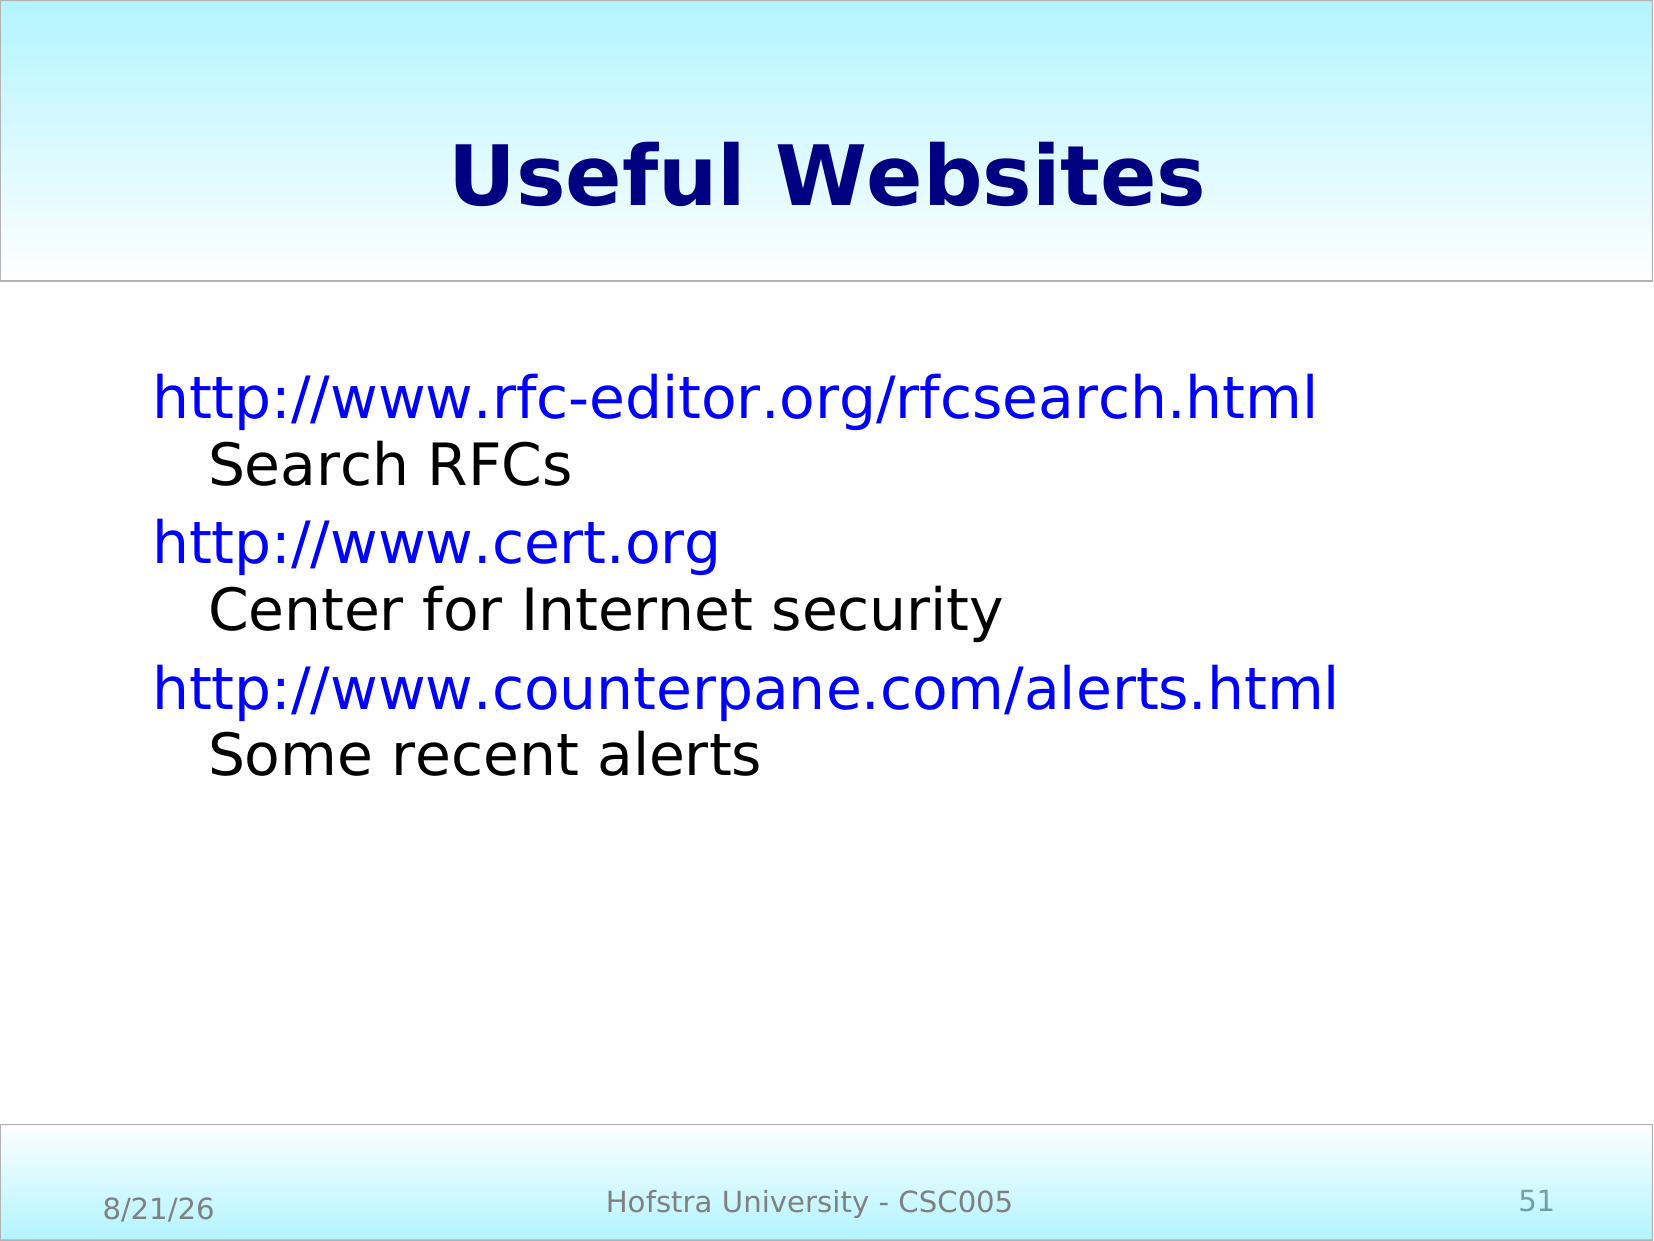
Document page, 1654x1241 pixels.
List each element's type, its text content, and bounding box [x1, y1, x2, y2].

list http://www.rfc-editor.org/rfcsearch.html Search RFCs http://www.cert.org Center for Internet security http://www.counterpane.com/alerts.html Some recent alerts [137, 358, 1578, 1103]
title Useful Websites [123, 87, 1533, 233]
